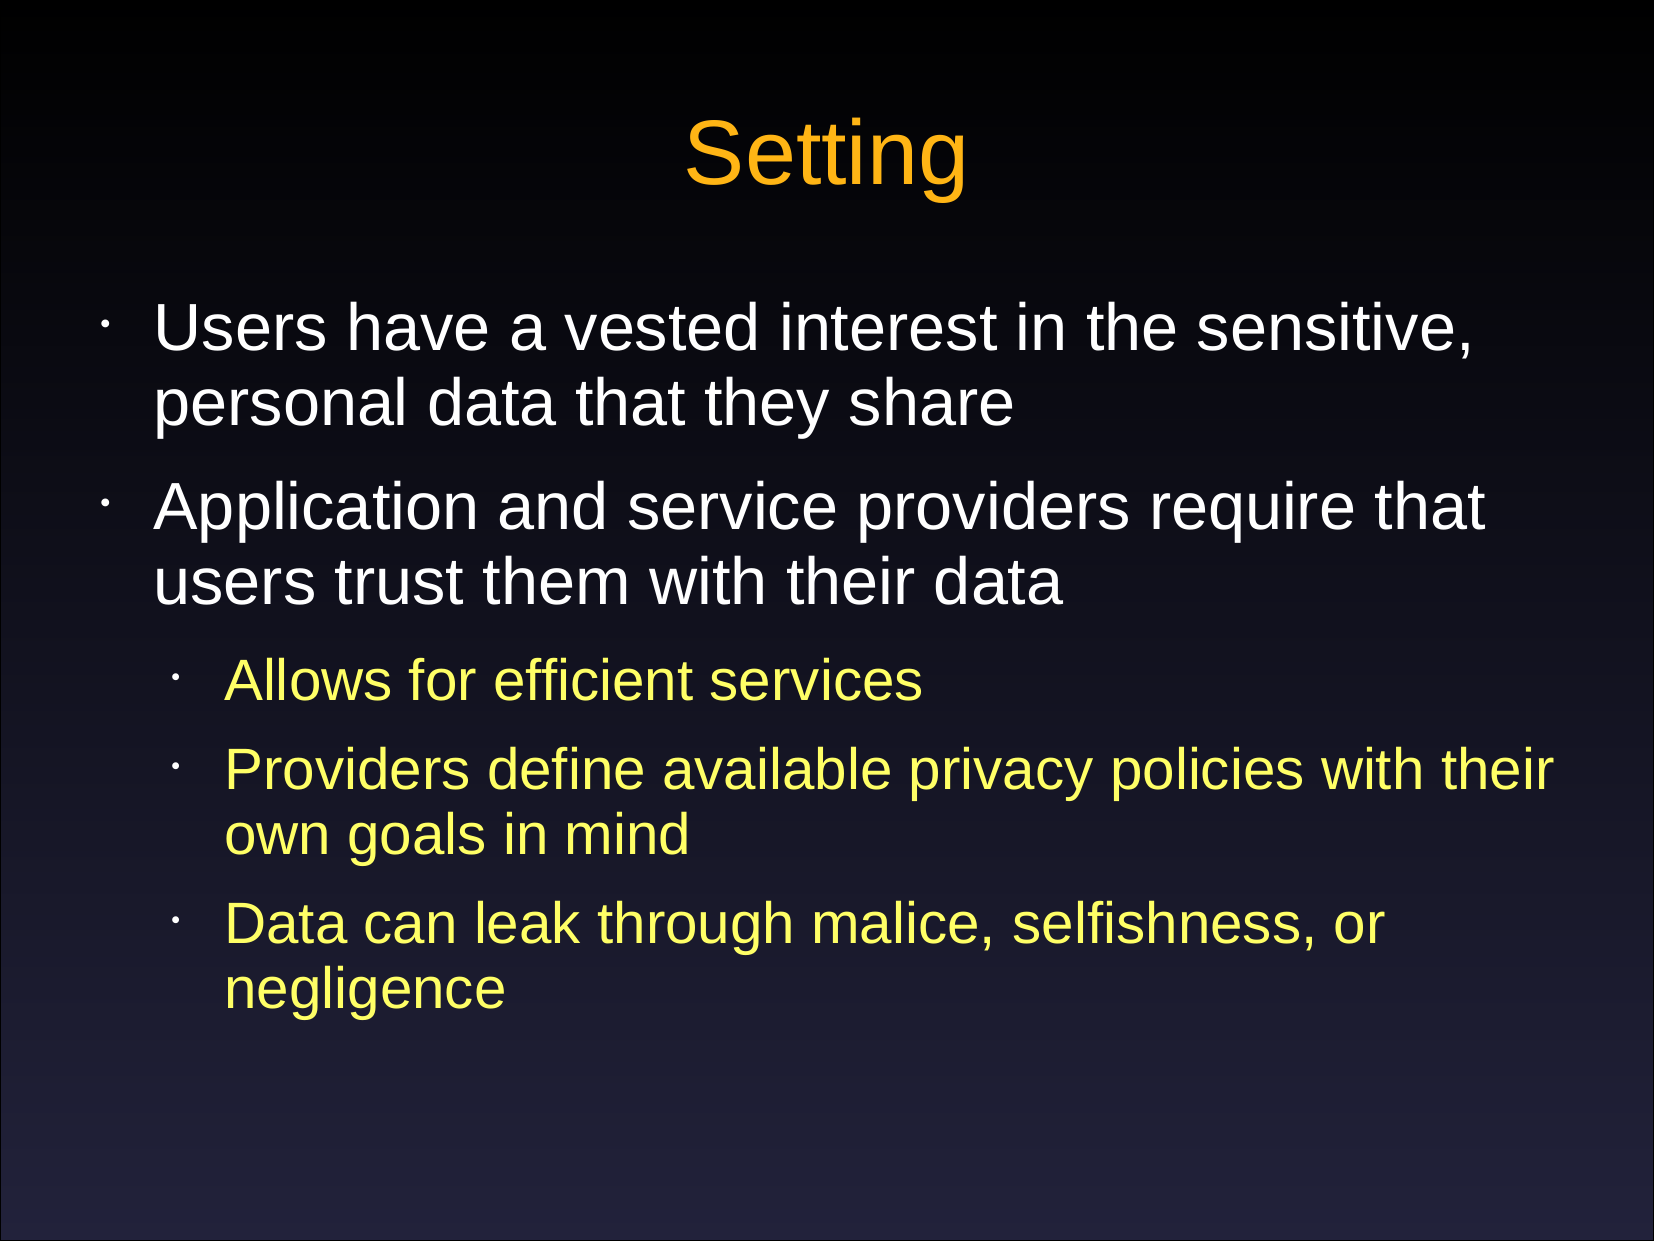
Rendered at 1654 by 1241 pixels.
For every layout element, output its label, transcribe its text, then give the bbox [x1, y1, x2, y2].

list Users have a vested interest in the sensitive, personal data that they share Application and service providers require that users trust them with their data Allows for efficient services Providers define available privacy policies with their own goals in mind Data can leak through malice, selfishness, or negligence [82, 290, 1571, 1109]
title Setting [82, 49, 1571, 257]
